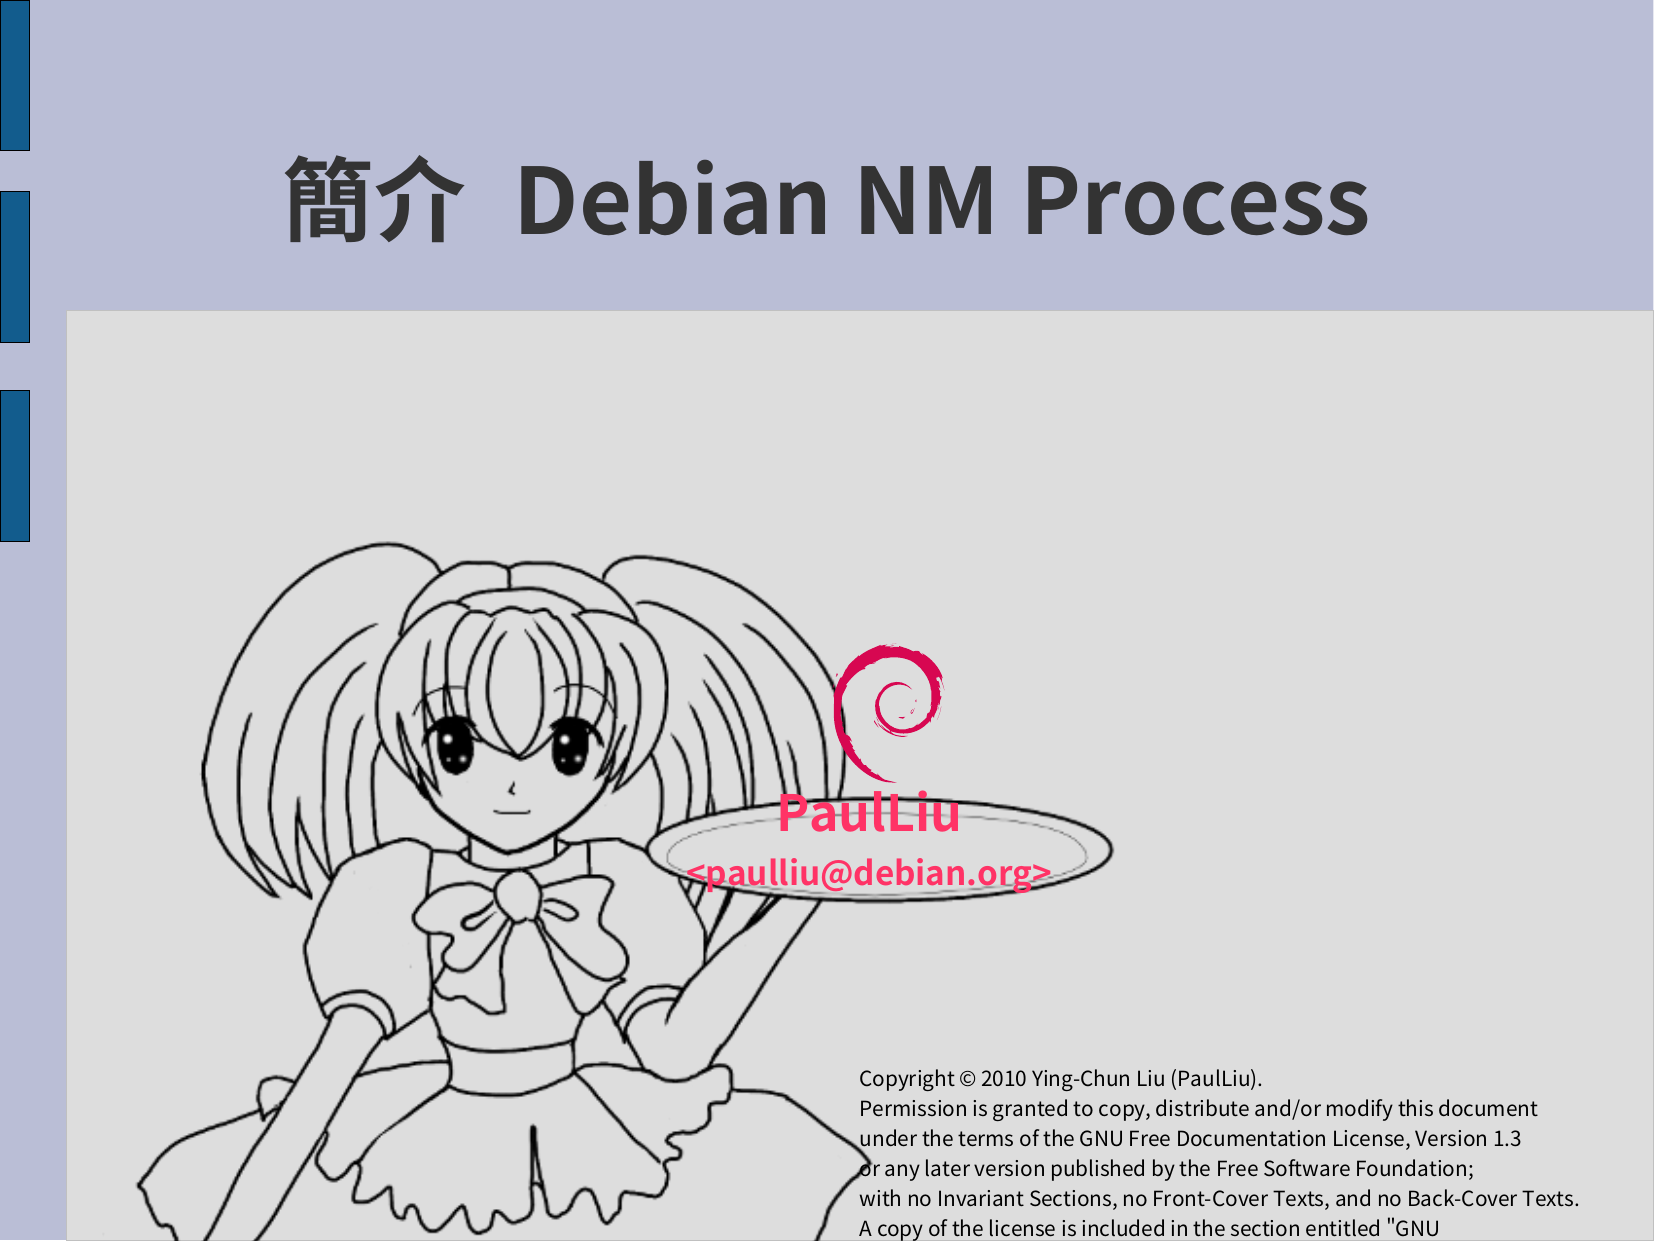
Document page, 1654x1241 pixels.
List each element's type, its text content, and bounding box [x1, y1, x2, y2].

subtitle PaulLiu <paulliu@debian.org> [590, 759, 1149, 910]
title 簡介 Debian NM Process [121, 91, 1534, 299]
picture [25, 501, 1270, 1241]
text_box Copyright © 2010 Ying-Chun Liu (PaulLiu). Permission is granted to copy, distribute and/or modify this document under the terms of the GNU Free Documentation License, Version 1.3 or any later version published by the Free Software Foundation; with no Invariant Sections, no Front-Cover Texts, and no Back-Cover Texts. A copy of the license is included in the section entitled "GNU Free Documentation License". [859, 1062, 1654, 1241]
